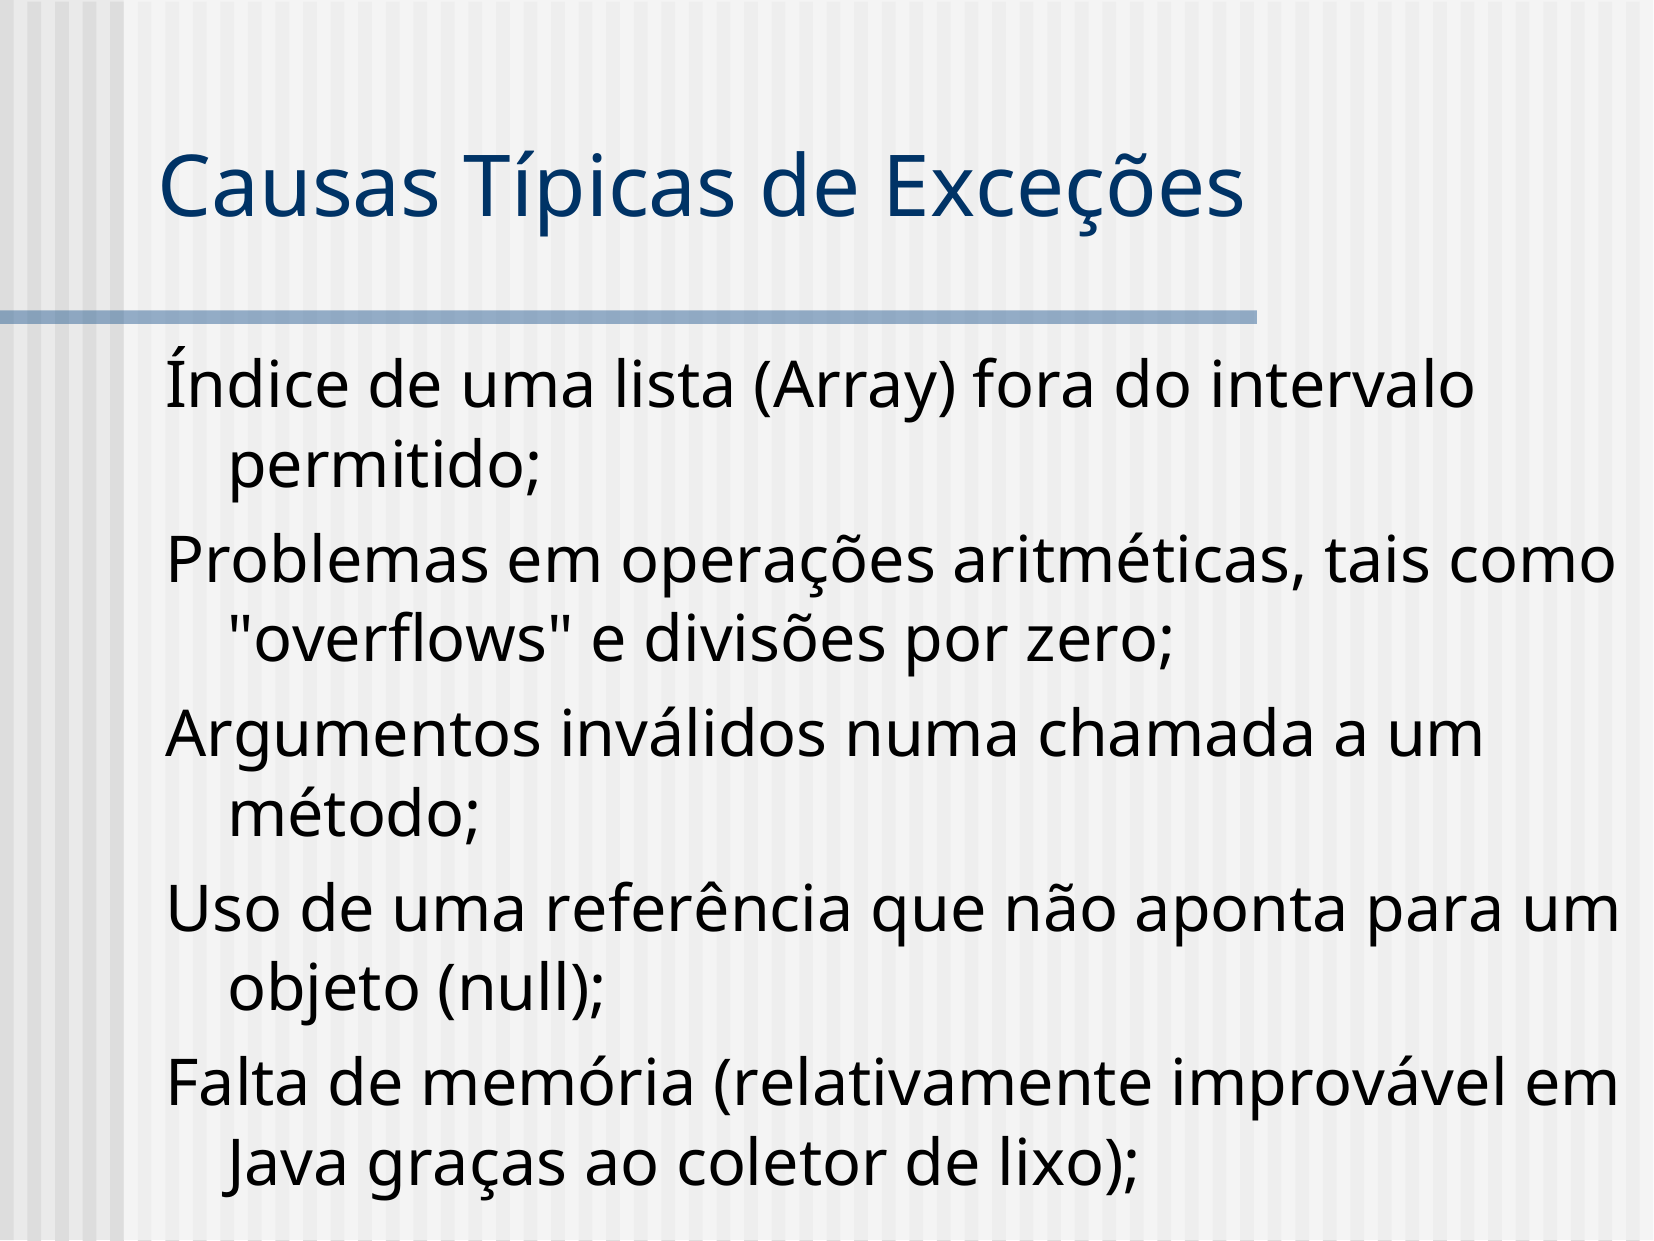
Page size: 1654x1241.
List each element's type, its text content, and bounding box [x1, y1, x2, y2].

list Índice de uma lista (Array) fora do intervalo permitido; Problemas em operações aritméticas, tais como "overflows" e divisões por zero; Argumentos inválidos numa chamada a um método; Uso de uma referência que não aponta para um objeto (null); Falta de memória (relativamente improvável em Java graças ao coletor de lixo); [165, 344, 1633, 1176]
title Causas Típicas de Exceções [157, 131, 1635, 235]
